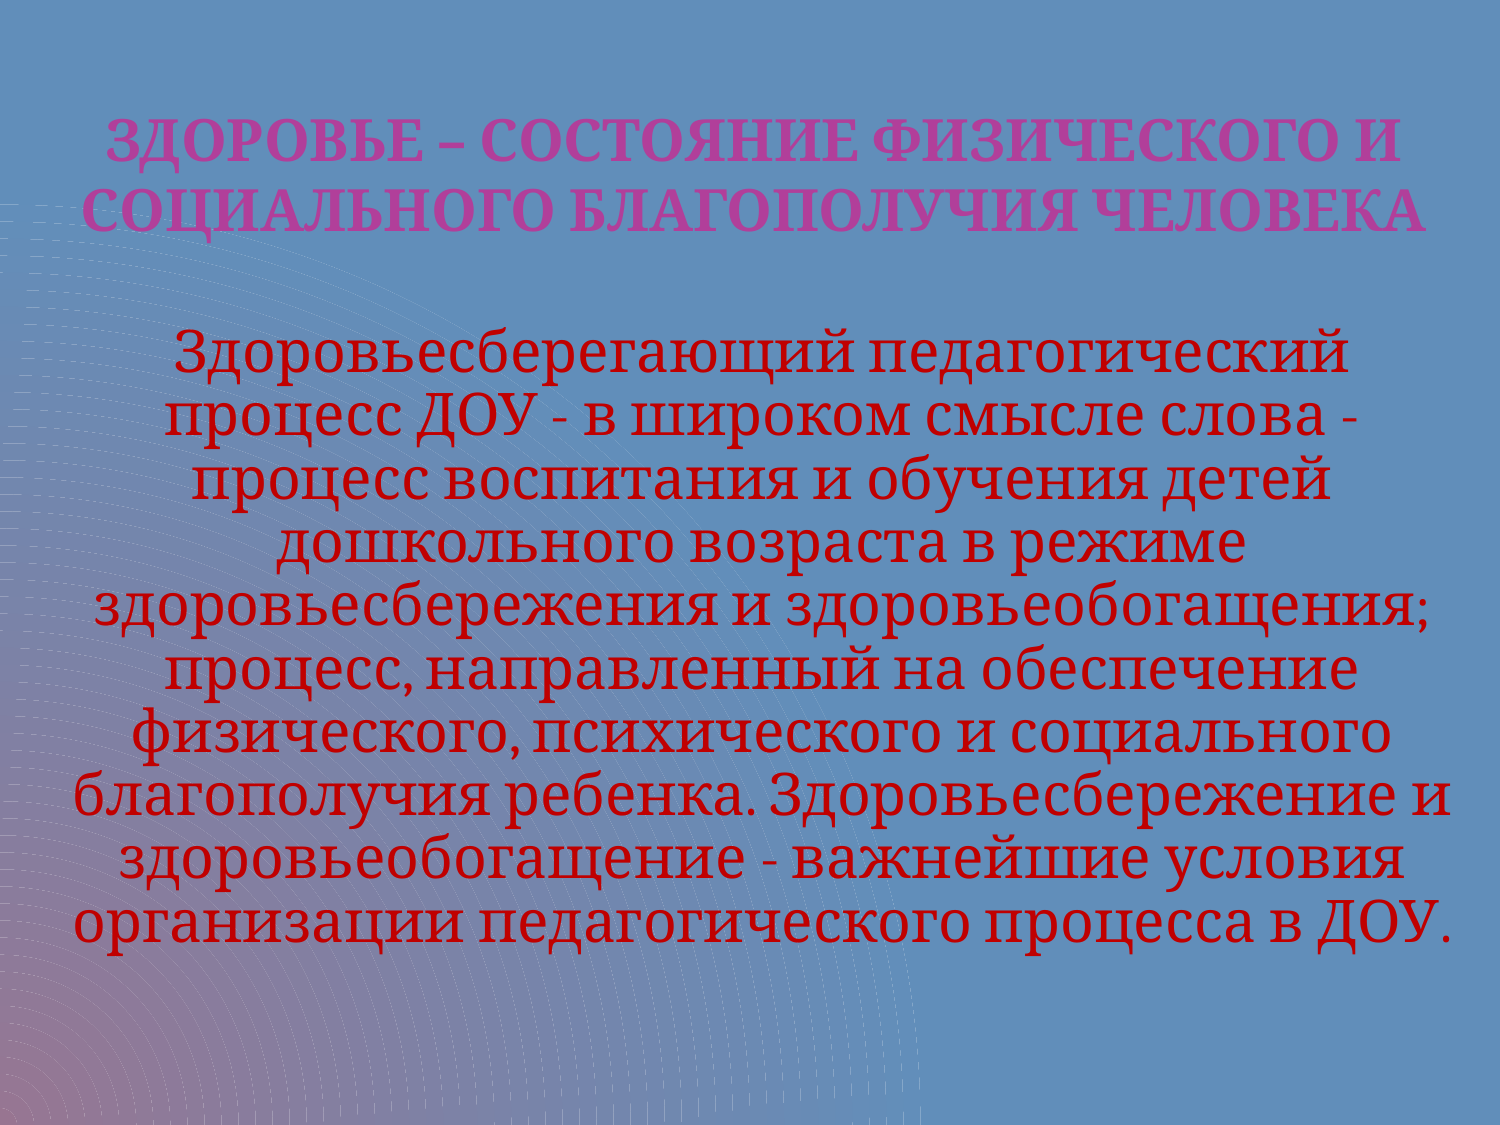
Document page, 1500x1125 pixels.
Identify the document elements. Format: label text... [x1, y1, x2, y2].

title Здоровье – состояние физического и социального благополучия человека [41, 30, 1467, 315]
list Здоровьесберегающий педагогический процесс ДОУ - в широком смысле слова - процесс воспитания и обучения детей дошкольного возраста в режиме здоровьесбережения и здоровьеобогащения; процесс, направленный на обеспечение физического, психического и социального благополучия ребенка. Здоровьесбережение и здоровьеобогащение - важнейшие условия организации педагогического процесса в ДОУ. [50, 314, 1476, 1059]
